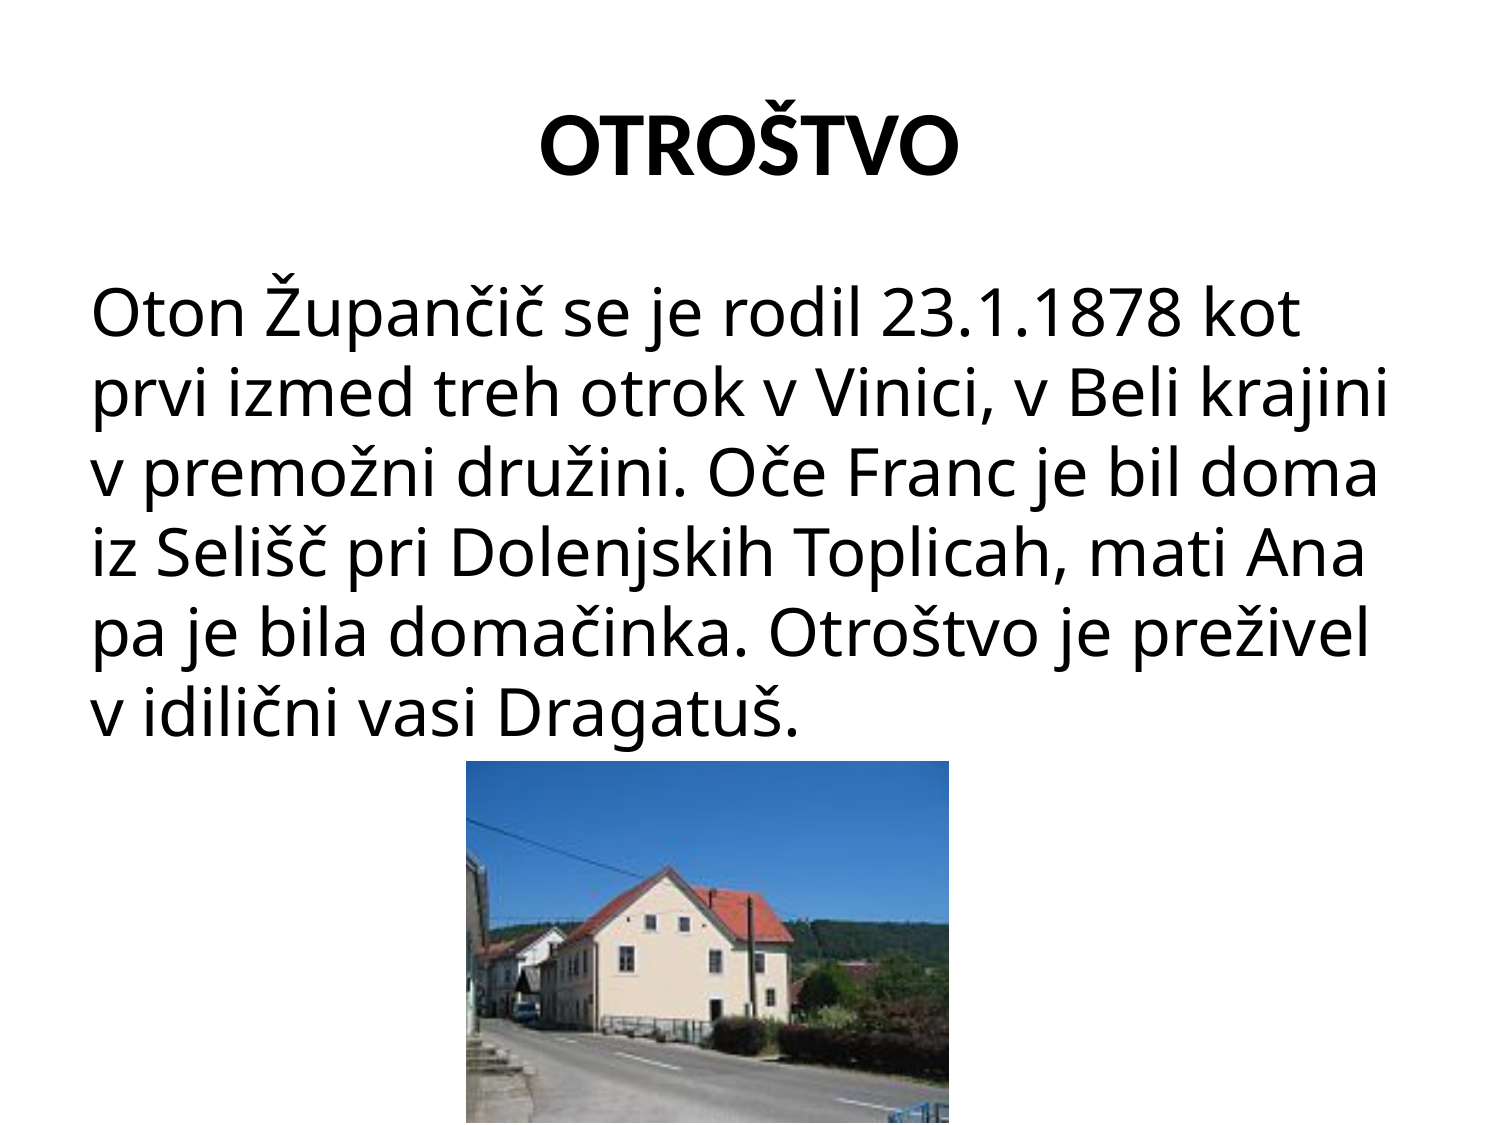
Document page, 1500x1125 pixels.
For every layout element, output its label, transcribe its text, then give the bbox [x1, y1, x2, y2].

picture [466, 761, 949, 1123]
list Oton Župančič se je rodil 23.1.1878 kot prvi izmed treh otrok v Vinici, v Beli krajini v premožni družini. Oče Franc je bil doma iz Selišč pri Dolenjskih Toplicah, mati Ana pa je bila domačinka. Otroštvo je preživel v idilični vasi Dragatuš. [75, 262, 1425, 1005]
title OTROŠTVO [75, 45, 1425, 233]
